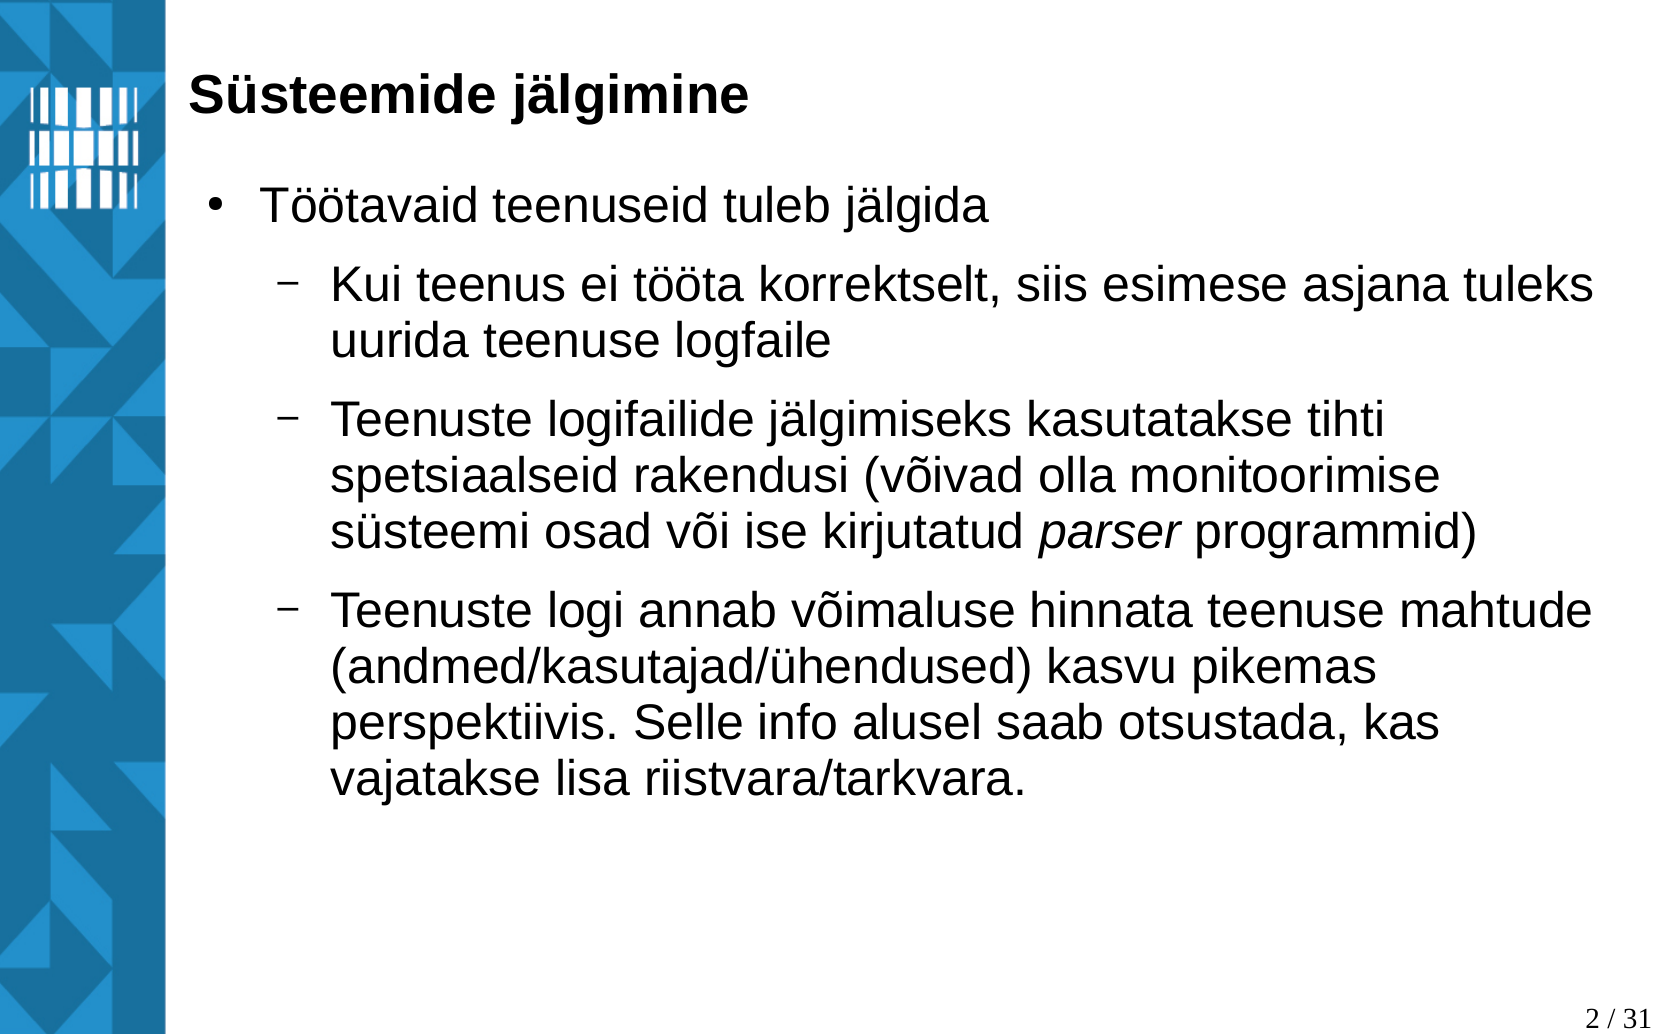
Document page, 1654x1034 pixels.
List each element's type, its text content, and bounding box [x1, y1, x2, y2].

list Töötavaid teenuseid tuleb jälgida Kui teenus ei tööta korrektselt, siis esimese asjana tuleks uurida teenuse logfaile Teenuste logifailide jälgimiseks kasutatakse tihti spetsiaalseid rakendusi (võivad olla monitoorimise süsteemi osad või ise kirjutatud parser programmid) Teenuste logi annab võimaluse hinnata teenuse mahtude (andmed/kasutajad/ühendused) kasvu pikemas perspektiivis. Selle info alusel saab otsustada, kas vajatakse lisa riistvara/tarkvara. [188, 177, 1642, 846]
title Süsteemide jälgimine [188, 41, 1565, 148]
